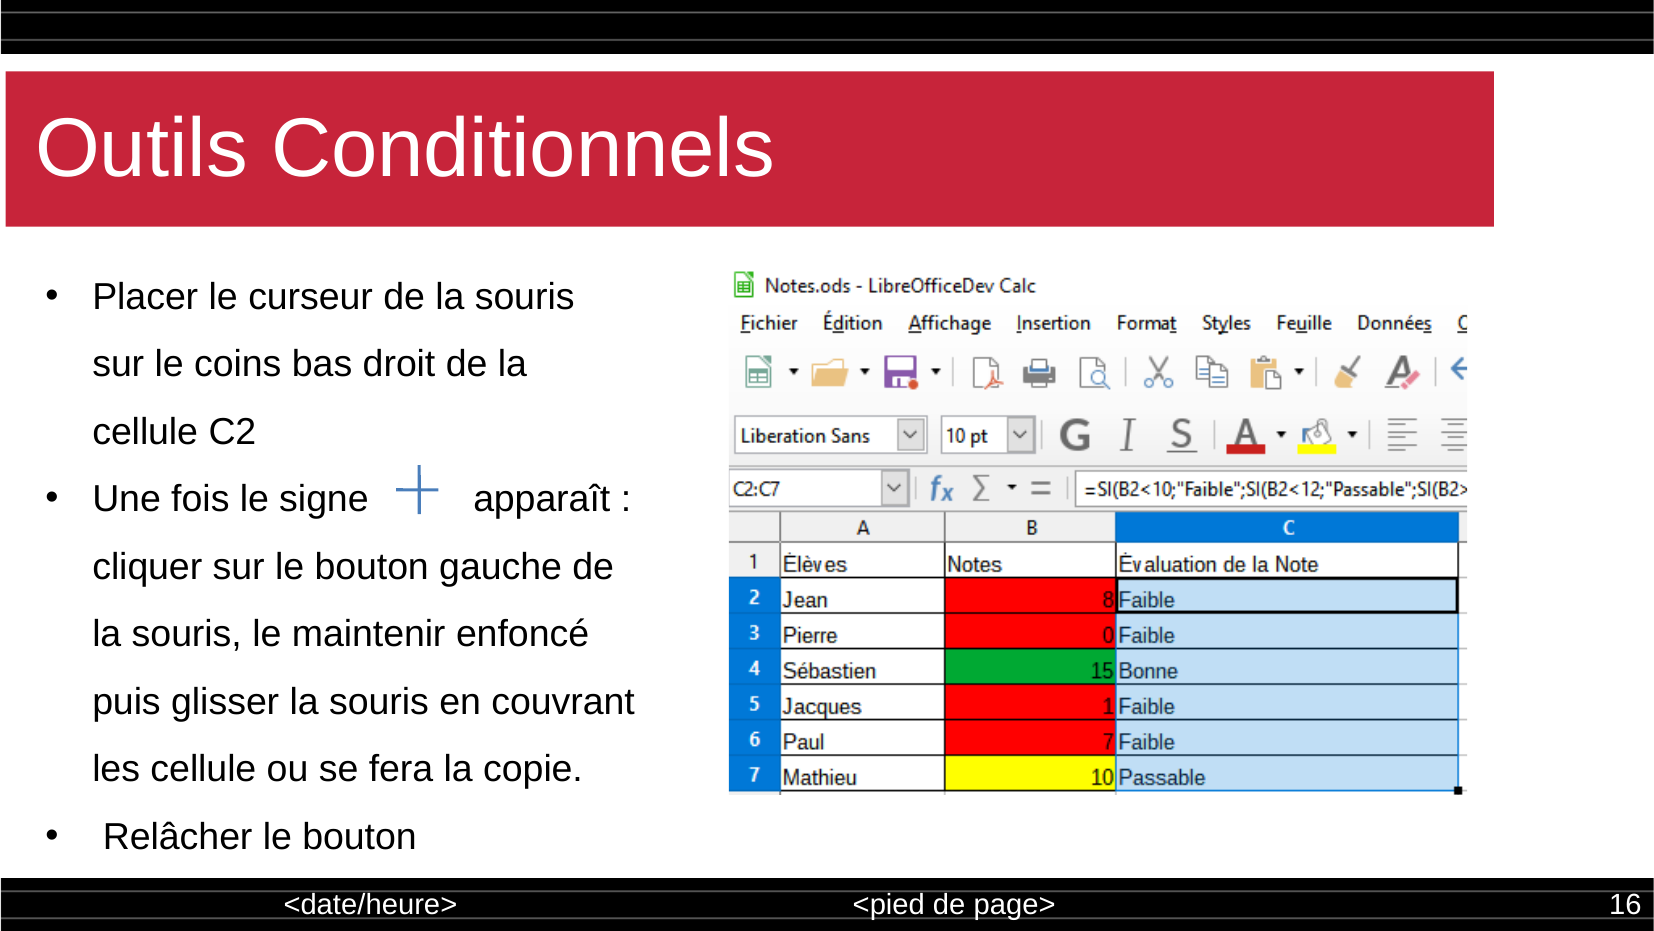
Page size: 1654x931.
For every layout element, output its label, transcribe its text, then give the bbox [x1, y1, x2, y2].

picture [0, 0, 1654, 54]
text_box Outils Conditionnels [5, 71, 1494, 227]
text_box Placer le curseur de la souris sur le coins bas droit de la cellule C2 Une fois le signe apparaît : cliquer sur le bouton gauche de la souris, le maintenir enfoncé puis glisser la souris en couvrant les cellule ou se fera la copie. Relâcher le bouton [30, 241, 652, 865]
picture [0, 878, 1654, 931]
picture [728, 267, 1468, 795]
